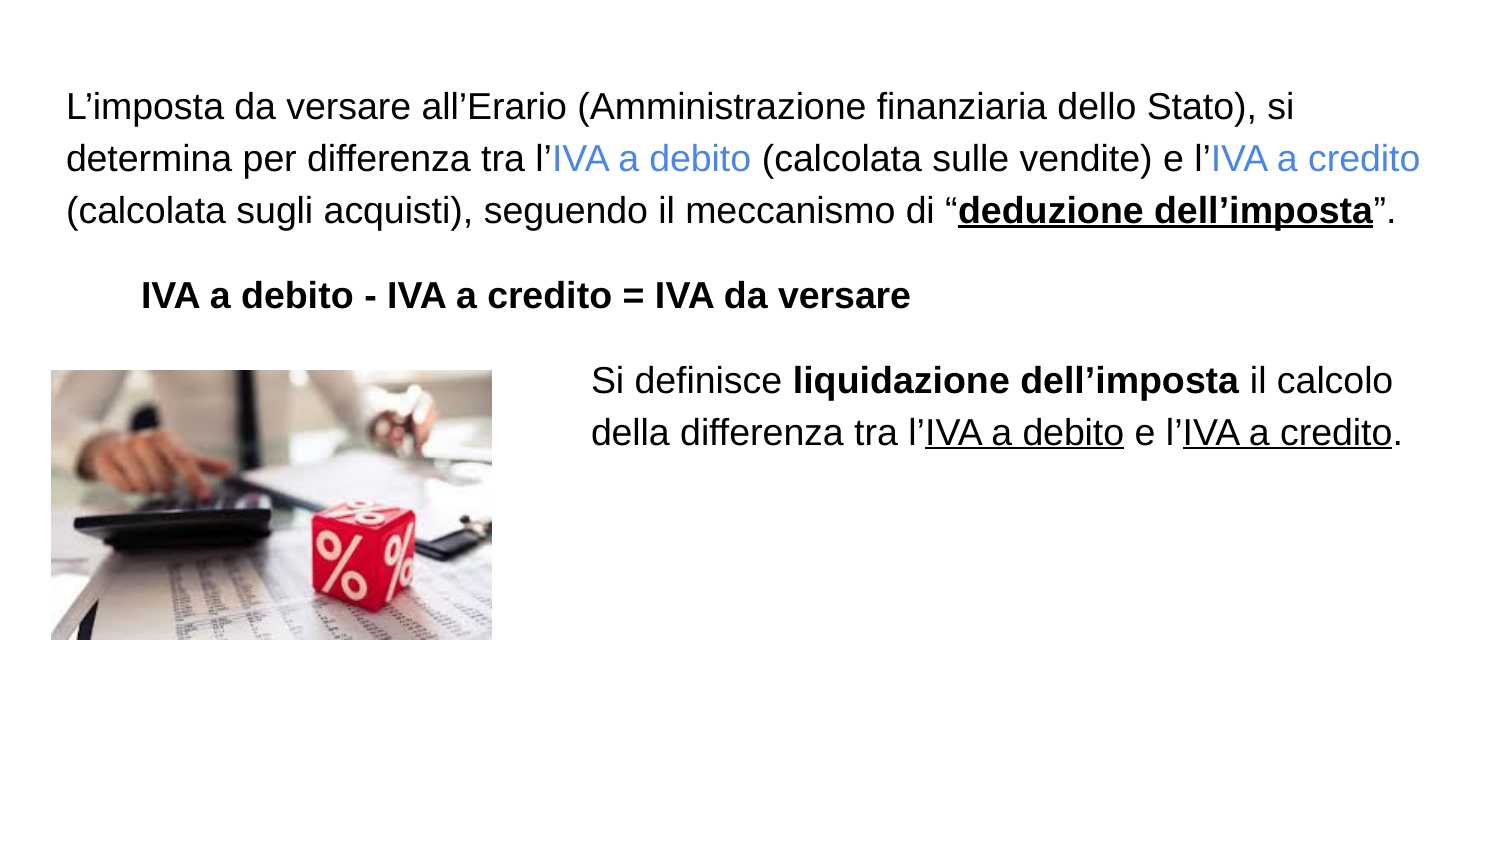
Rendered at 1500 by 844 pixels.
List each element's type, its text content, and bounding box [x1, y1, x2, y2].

list L’imposta da versare all’Erario (Amministrazione finanziaria dello Stato), si determina per differenza tra l’IVA a debito (calcolata sulle vendite) e l’IVA a credito (calcolata sugli acquisti), seguendo il meccanismo di “deduzione dell’imposta”. IVA a debito - IVA a credito = IVA da versare Si definisce liquidazione dell’imposta il calcolo della differenza tra l’IVA a debito e l’IVA a credito. [51, 60, 1449, 750]
picture [51, 370, 492, 640]
